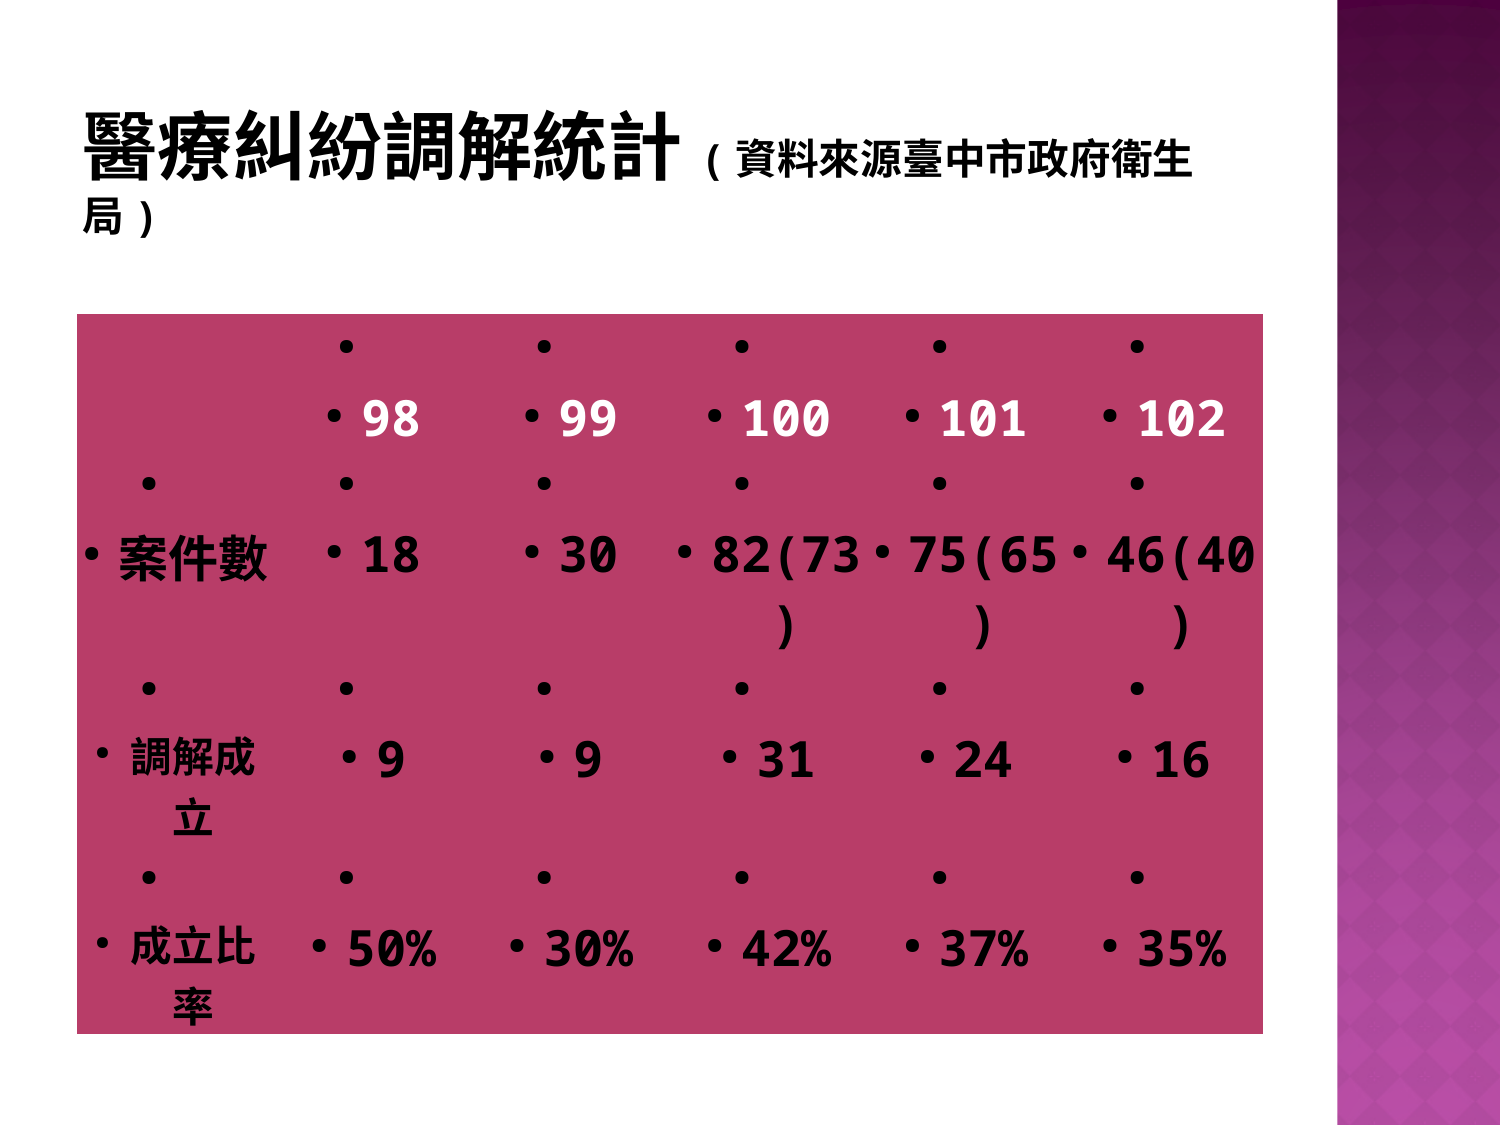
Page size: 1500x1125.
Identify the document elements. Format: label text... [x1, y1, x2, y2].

table_cell 42% [670, 845, 867, 1034]
table_cell 調解成立 [77, 656, 274, 845]
table_cell 24 [867, 656, 1065, 845]
table_cell 37% [867, 845, 1065, 1034]
table_cell 案件數 [77, 451, 274, 656]
table_header 101 [867, 314, 1065, 451]
table_header 98 [274, 314, 472, 451]
title 醫療糾紛調解統計(資料來源臺中市政府衛生局) [75, 52, 1263, 240]
table_cell 50% [274, 845, 472, 1034]
table_cell 9 [274, 656, 472, 845]
table_header 100 [670, 314, 867, 451]
table_header [77, 314, 274, 451]
table_cell 成立比率 [77, 845, 274, 1034]
table_cell 31 [670, 656, 867, 845]
table_cell 18 [274, 451, 472, 656]
table_cell 35% [1065, 845, 1263, 1034]
table_cell 46(40) [1065, 451, 1263, 656]
table_cell 9 [472, 656, 670, 845]
table_cell 75(65) [867, 451, 1065, 656]
table_cell 82(73) [670, 451, 867, 656]
table_cell 30 [472, 451, 670, 656]
table_header 102 [1065, 314, 1263, 451]
table_header 99 [472, 314, 670, 451]
table_cell 16 [1065, 656, 1263, 845]
table_cell 30% [472, 845, 670, 1034]
